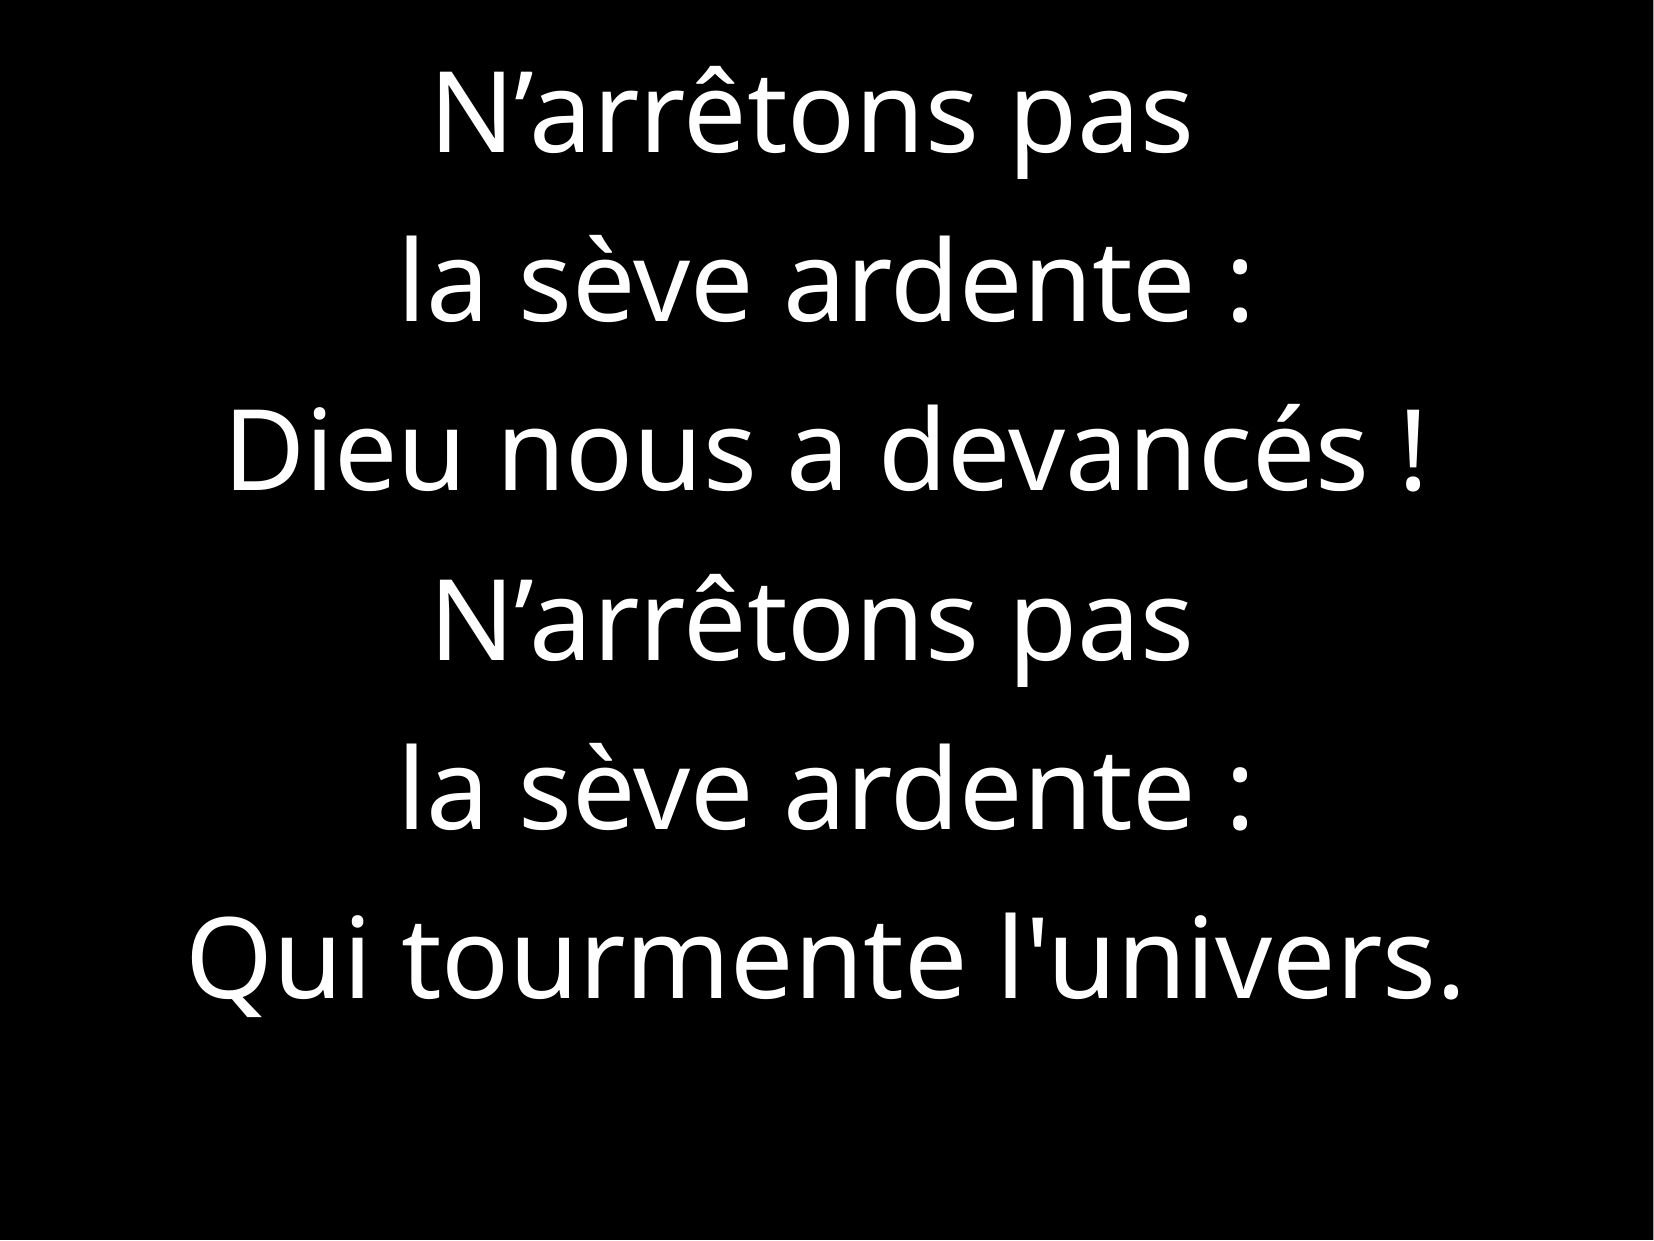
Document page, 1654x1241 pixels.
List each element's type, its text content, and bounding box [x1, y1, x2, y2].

list N’arrêtons pas la sève ardente : Dieu nous a devancés ! N’arrêtons pas la sève ardente : Qui tourmente l'univers. [23, 32, 1630, 971]
